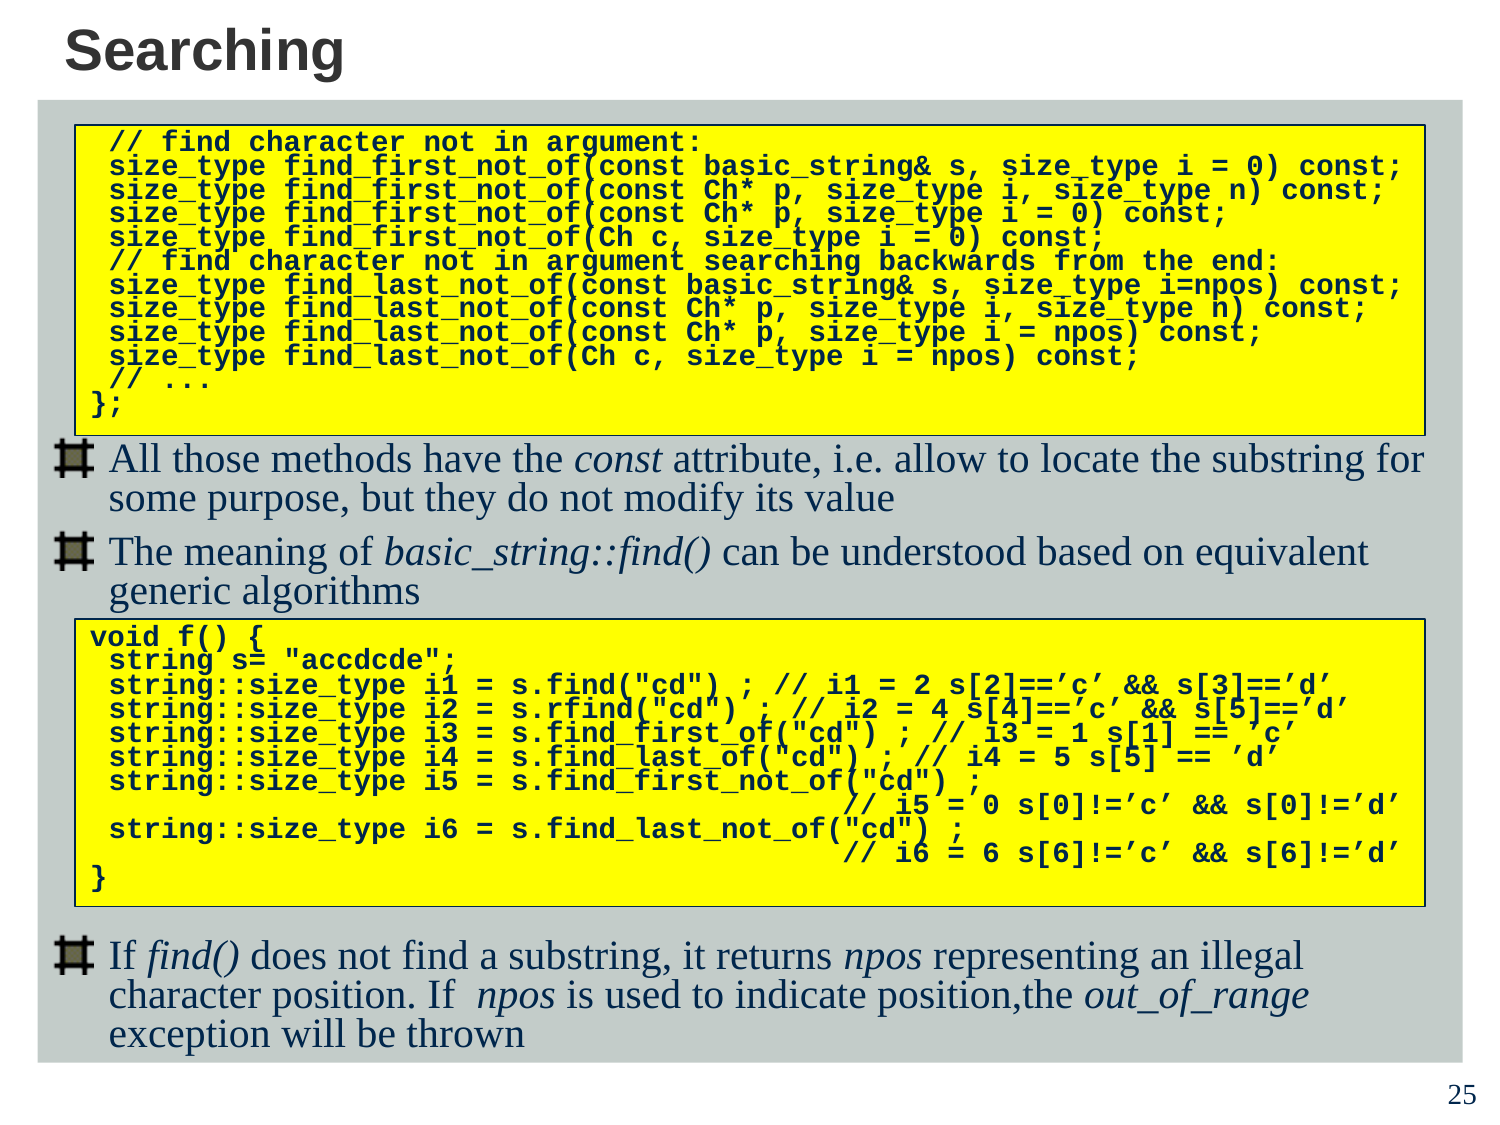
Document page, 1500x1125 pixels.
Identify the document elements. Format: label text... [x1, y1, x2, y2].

text_box void f() { string s= "accdcde"; string::size_type i1 = s.find("cd") ; // i1 = 2 s[2]==’c’ && s[3]==’d’ string::size_type i2 = s.rfind("cd") ; // i2 = 4 s[4]==’c’ && s[5]==’d’ string::size_type i3 = s.find_first_of("cd") ; // i3 = 1 s[1] == ’c’ string::size_type i4 = s.find_last_of("cd") ; // i4 = 5 s[5] == ’d’ string::size_type i5 = s.find_first_not_of("cd") ; // i5 = 0 s[0]!=’c’ && s[0]!=’d’ string::size_type i6 = s.find_last_not_of("cd") ; // i6 = 6 s[6]!=’c’ && s[6]!=’d’ } [75, 619, 1426, 941]
title Searching [50, 0, 1450, 91]
list All those methods have the const attribute, i.e. allow to locate the substring for some purpose, but they do not modify its value The meaning of basic_string::find() can be understood based on equivalent generic algorithms If find() does not find a substring, it returns npos representing an illegal character position. If npos is used to indicate position,the out_of_range exception will be thrown [37, 99, 1463, 1063]
text_box // find character not in argument: size_type find_first_not_of(const basic_string& s, size_type i = 0) const; size_type find_first_not_of(const Ch* p, size_type i, size_type n) const; size_type find_first_not_of(const Ch* p, size_type i = 0) const; size_type find_first_not_of(Ch c, size_type i = 0) const; // find character not in argument searching backwards from the end: size_type find_last_not_of(const basic_string& s, size_type i=npos) const; size_type find_last_not_of(const Ch* p, size_type i, size_type n) const; size_type find_last_not_of(const Ch* p, size_type i = npos) const; size_type find_last_not_of(Ch c, size_type i = npos) const; // ... }; [75, 125, 1426, 443]
